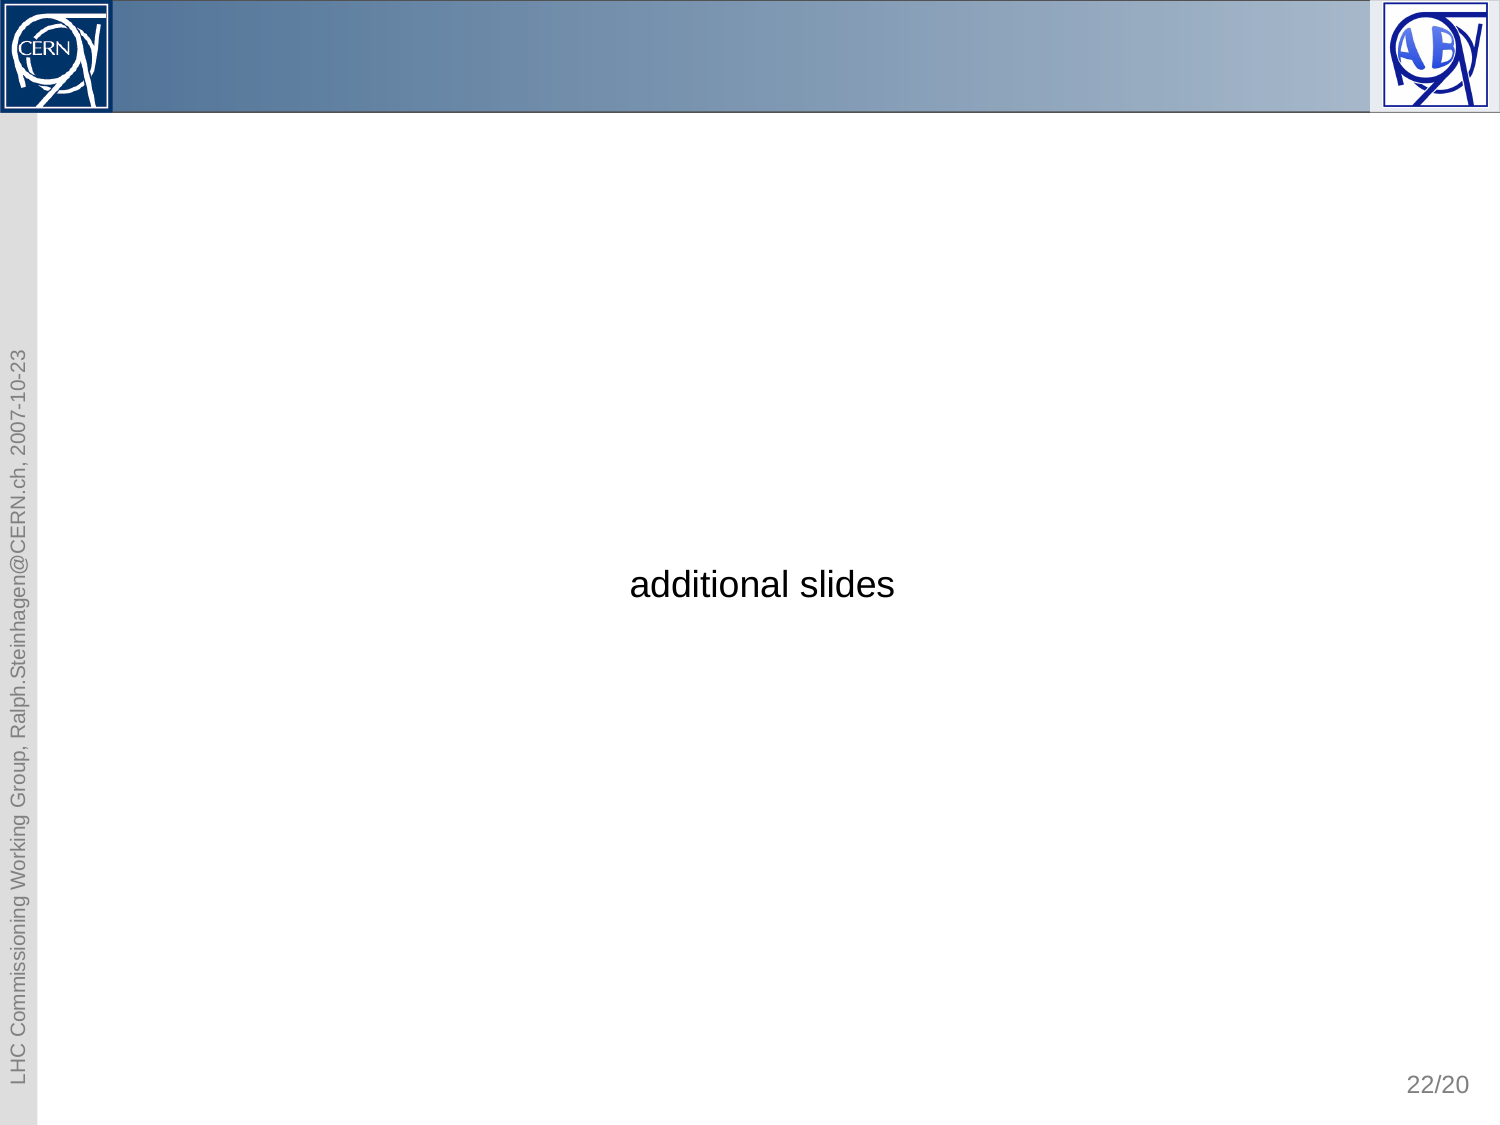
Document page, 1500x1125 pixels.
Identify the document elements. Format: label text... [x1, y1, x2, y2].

picture [0, 0, 113, 113]
picture [1382, 1, 1489, 108]
subtitle additional slides [87, 137, 1438, 1030]
